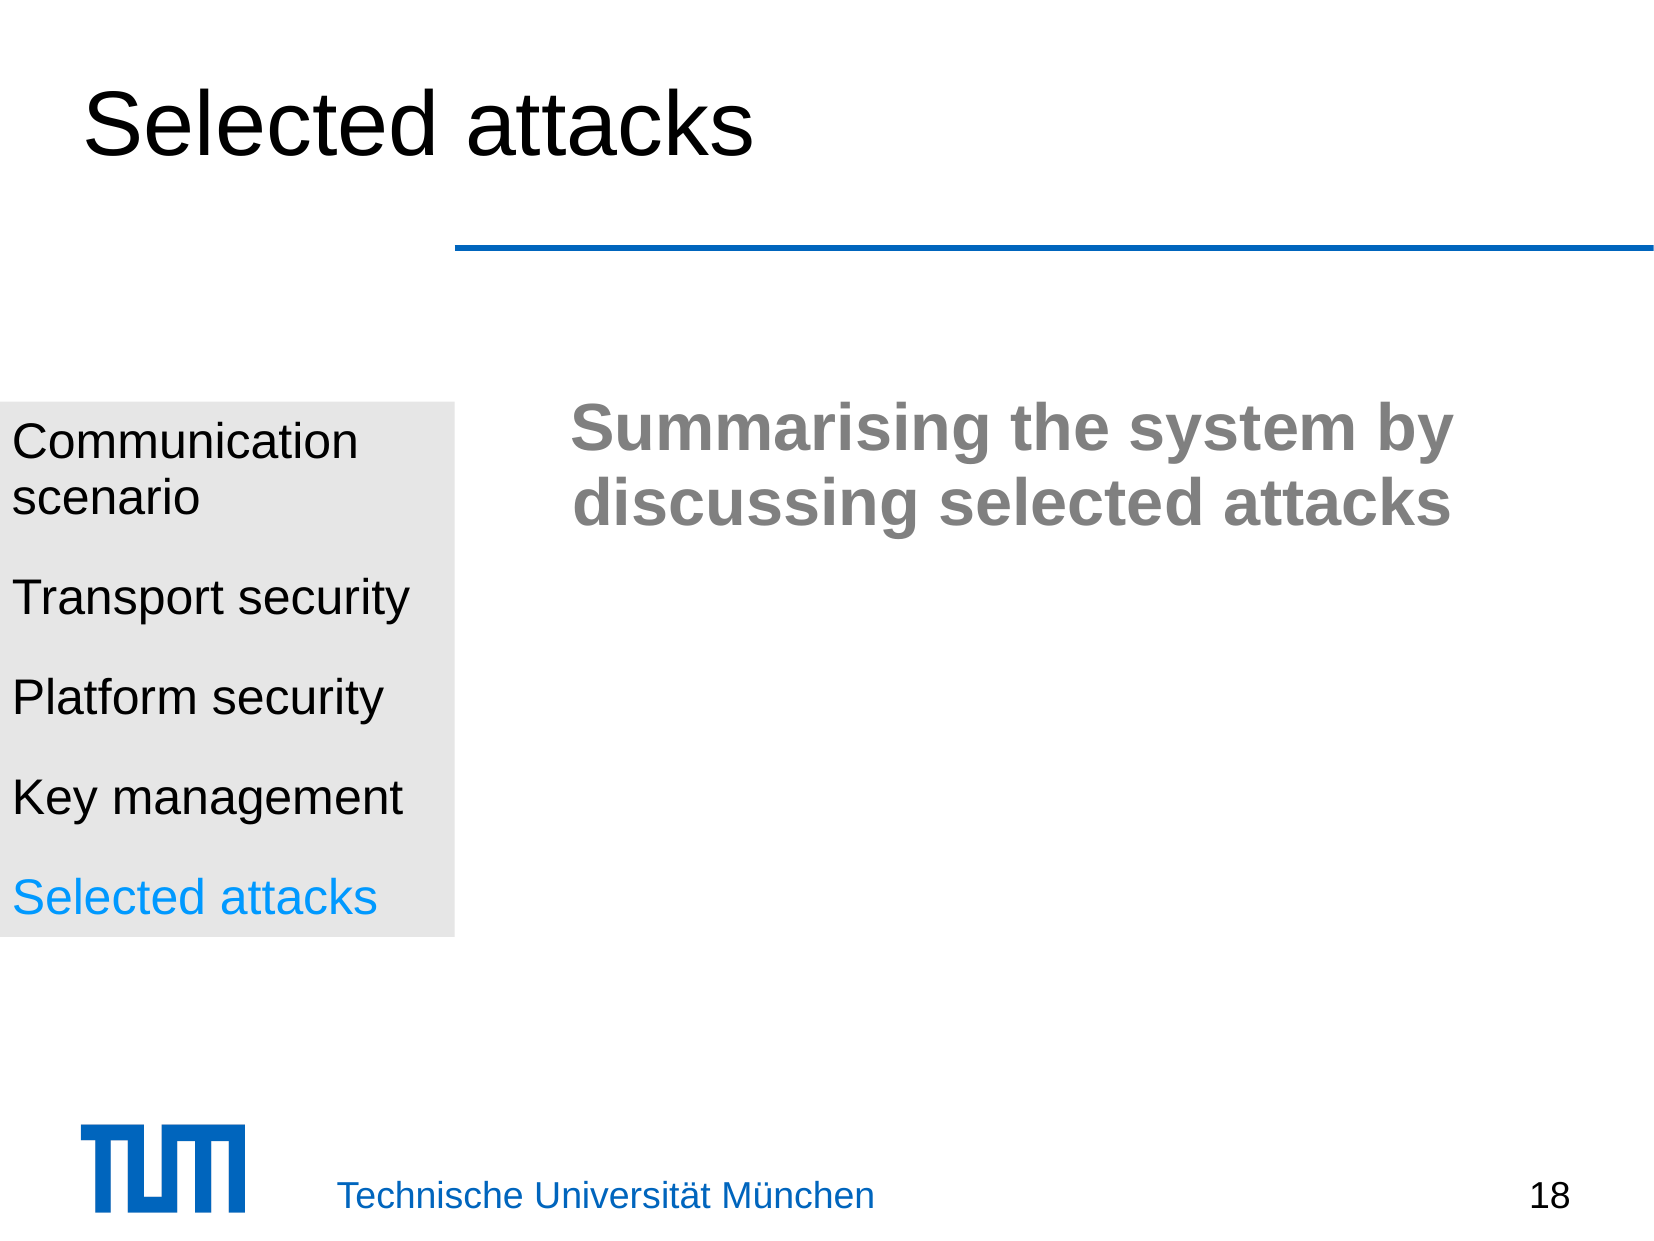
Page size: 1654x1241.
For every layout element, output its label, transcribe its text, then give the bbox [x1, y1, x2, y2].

list Summarising the system by discussing selected attacks [454, 389, 1571, 1209]
title Selected attacks [82, 19, 1571, 228]
text_box Communication scenario Transport security Platform security Key management Selected attacks [0, 401, 455, 937]
picture [80, 1124, 245, 1213]
